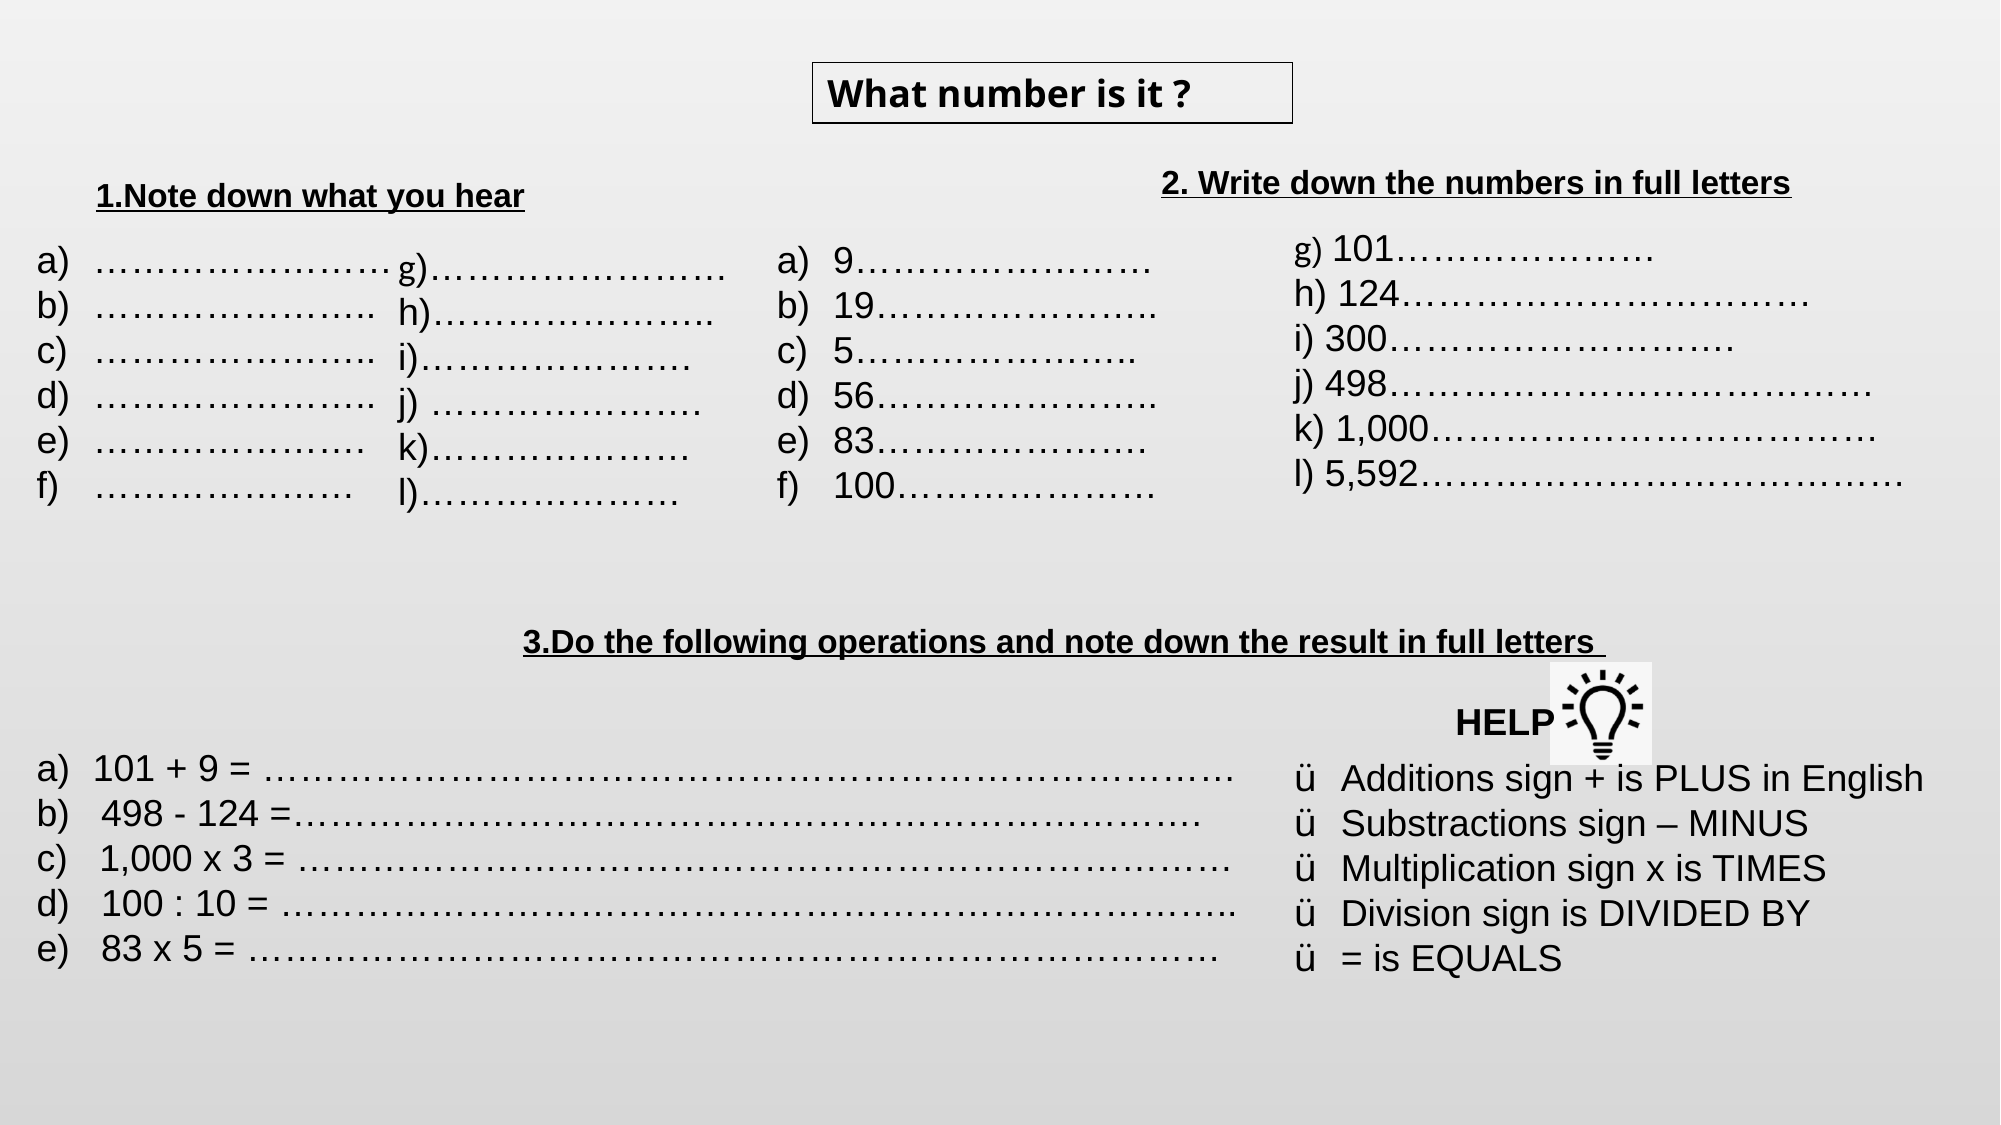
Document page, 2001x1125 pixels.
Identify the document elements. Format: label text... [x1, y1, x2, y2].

text_box 2. Write down the numbers in full letters [1146, 153, 1976, 210]
text_box 3.Do the following operations and note down the result in full letters [507, 612, 1684, 668]
text_box What number is it ? [812, 62, 1293, 124]
text_box 1.Note down what you hear [80, 167, 647, 223]
text_box Additions sign + is PLUS in English Substractions sign – MINUS Multiplication sign x is TIMES Division sign is DIVIDED BY = is EQUALS [1279, 746, 1987, 990]
text_box g)…………………… h)………………….. i)…………………. j) …………………. k)………………… l)………………… [383, 235, 762, 524]
picture [1550, 668, 1652, 746]
text_box HELP [1440, 690, 1598, 746]
text_box 101 + 9 = …………………………………………………………………… b) 498 - 124 =………………………………………………………………. c) 1,000 x 3 = ………………………………………………………………… d) 100 : 10 = ………………………………………………………………….. e) 83 x 5 = …………………………………………………………………… [21, 736, 1293, 979]
text_box …………………… ………………….. ………………….. ………………….. …………………. ………………… [21, 228, 446, 516]
text_box 9…………………… 19………………….. 5………………….. 56………………….. 83…………………. 100………………… [761, 228, 1241, 516]
text_box g) 101………………… h) 124…………………………… i) 300………………………. j) 498………………………………… k) 1,000……………………………… l) 5,592………………………………… [1279, 216, 1923, 505]
